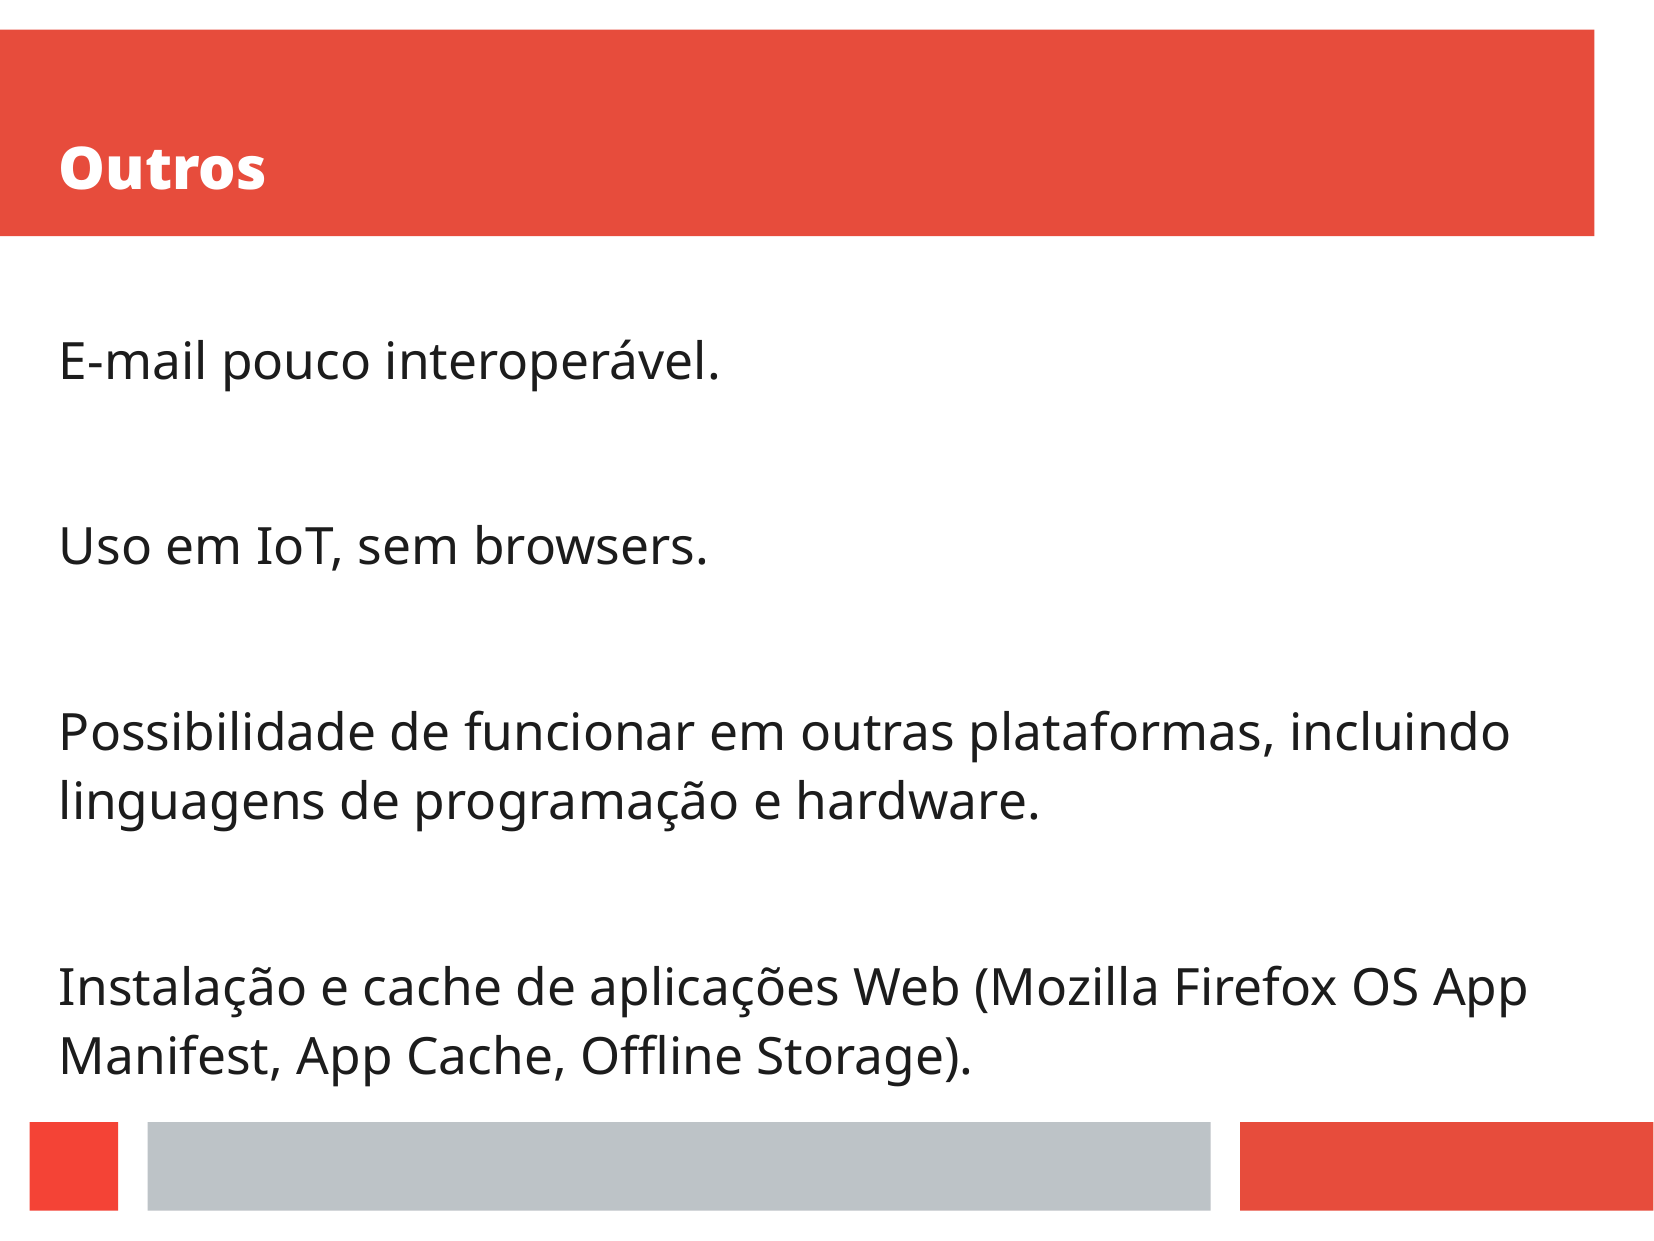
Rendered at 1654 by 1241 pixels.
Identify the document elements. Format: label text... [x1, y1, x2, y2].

list E-mail pouco interoperável. Uso em IoT, sem browsers. Possibilidade de funcionar em outras plataformas, incluindo linguagens de programação e hardware. Instalação e cache de aplicações Web (Mozilla Firefox OS App Manifest, App Cache, Offline Storage). [59, 324, 1565, 1093]
title Outros [59, 59, 1595, 207]
